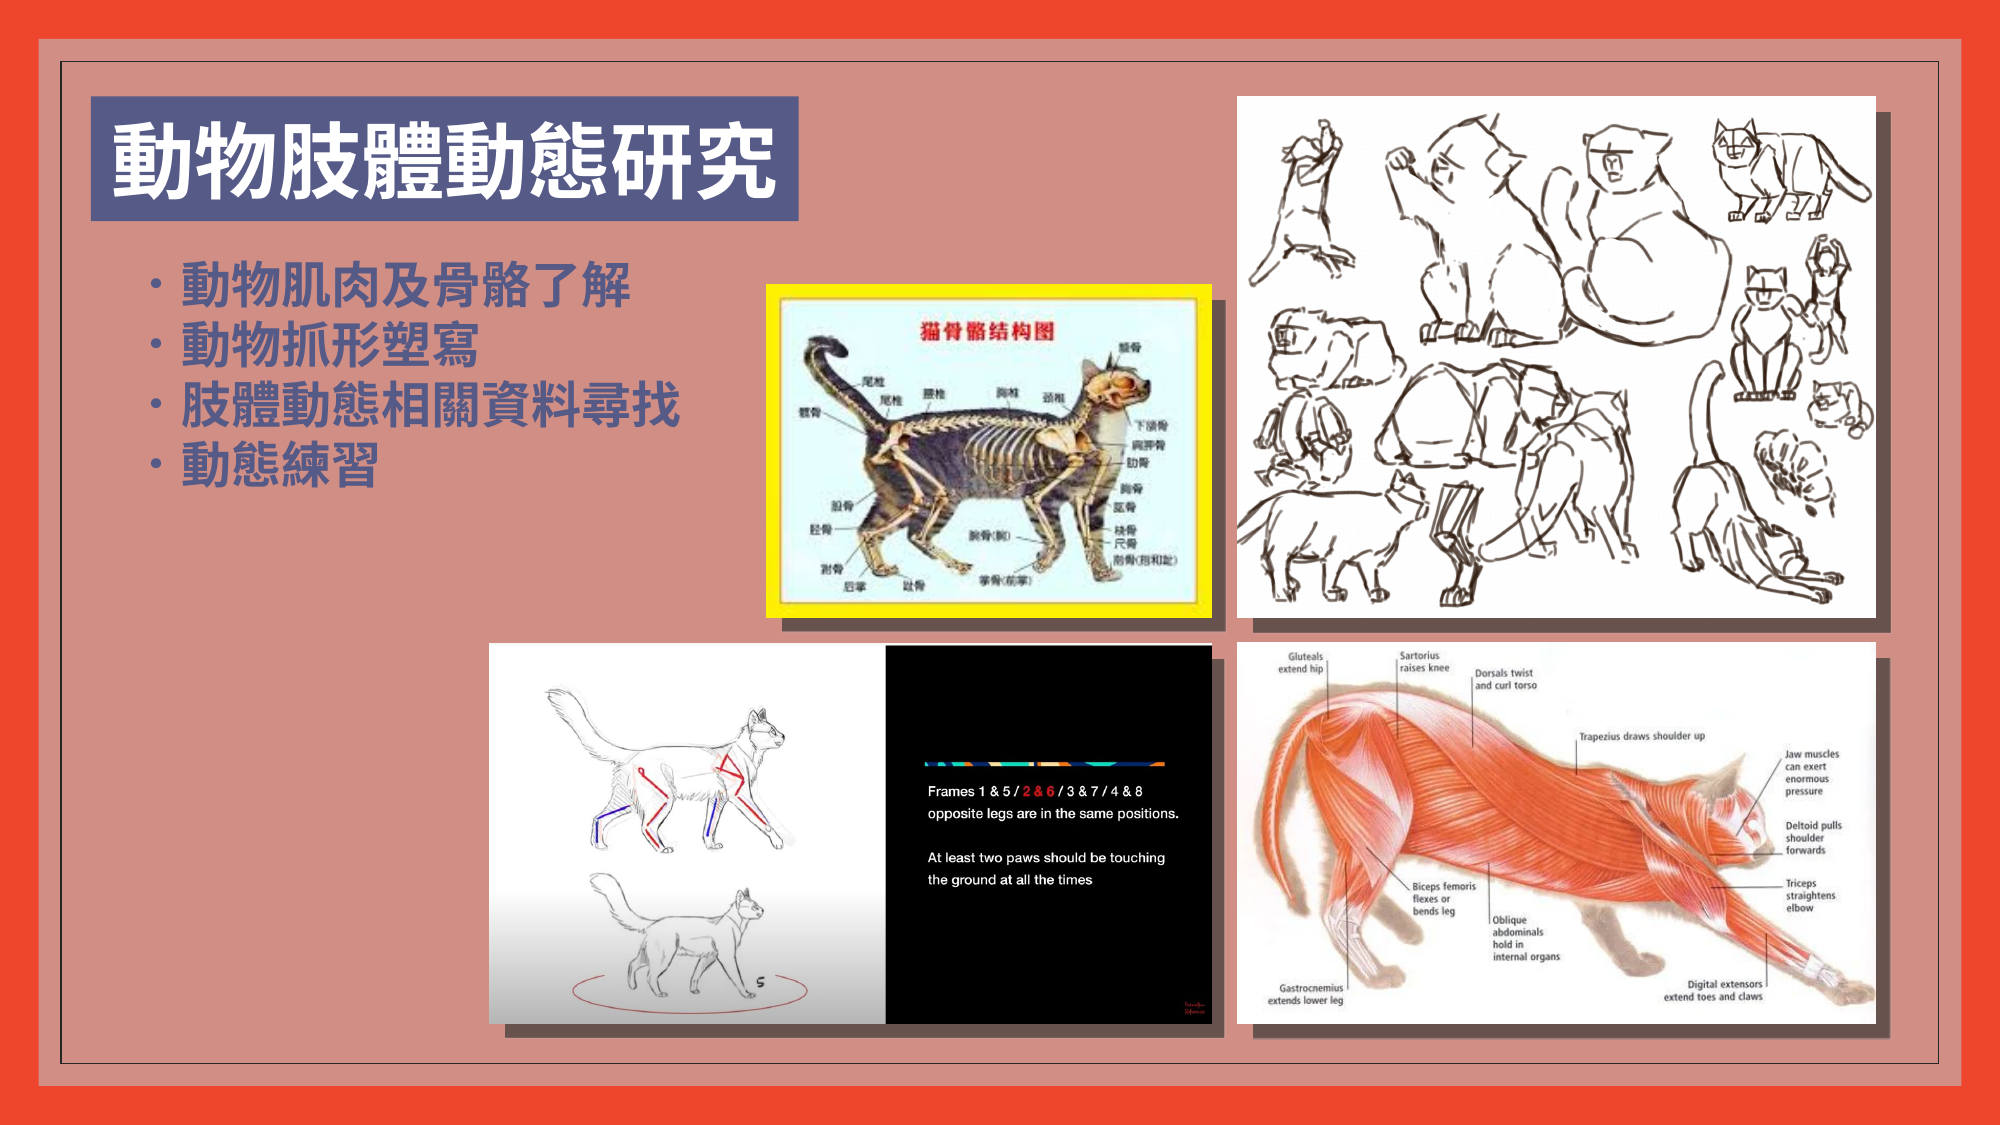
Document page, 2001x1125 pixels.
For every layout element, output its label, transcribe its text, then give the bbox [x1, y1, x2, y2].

text_box 動物肢體動態研究 [53, 24, 837, 293]
picture [489, 643, 1212, 1024]
picture [1237, 96, 1876, 619]
picture [766, 284, 1212, 619]
picture [1237, 642, 1876, 1024]
text_box ．動物肌肉及骨骼了解 ．動物抓形塑寫 ．肢體動態相關資料尋找 ．動態練習 [116, 293, 696, 501]
